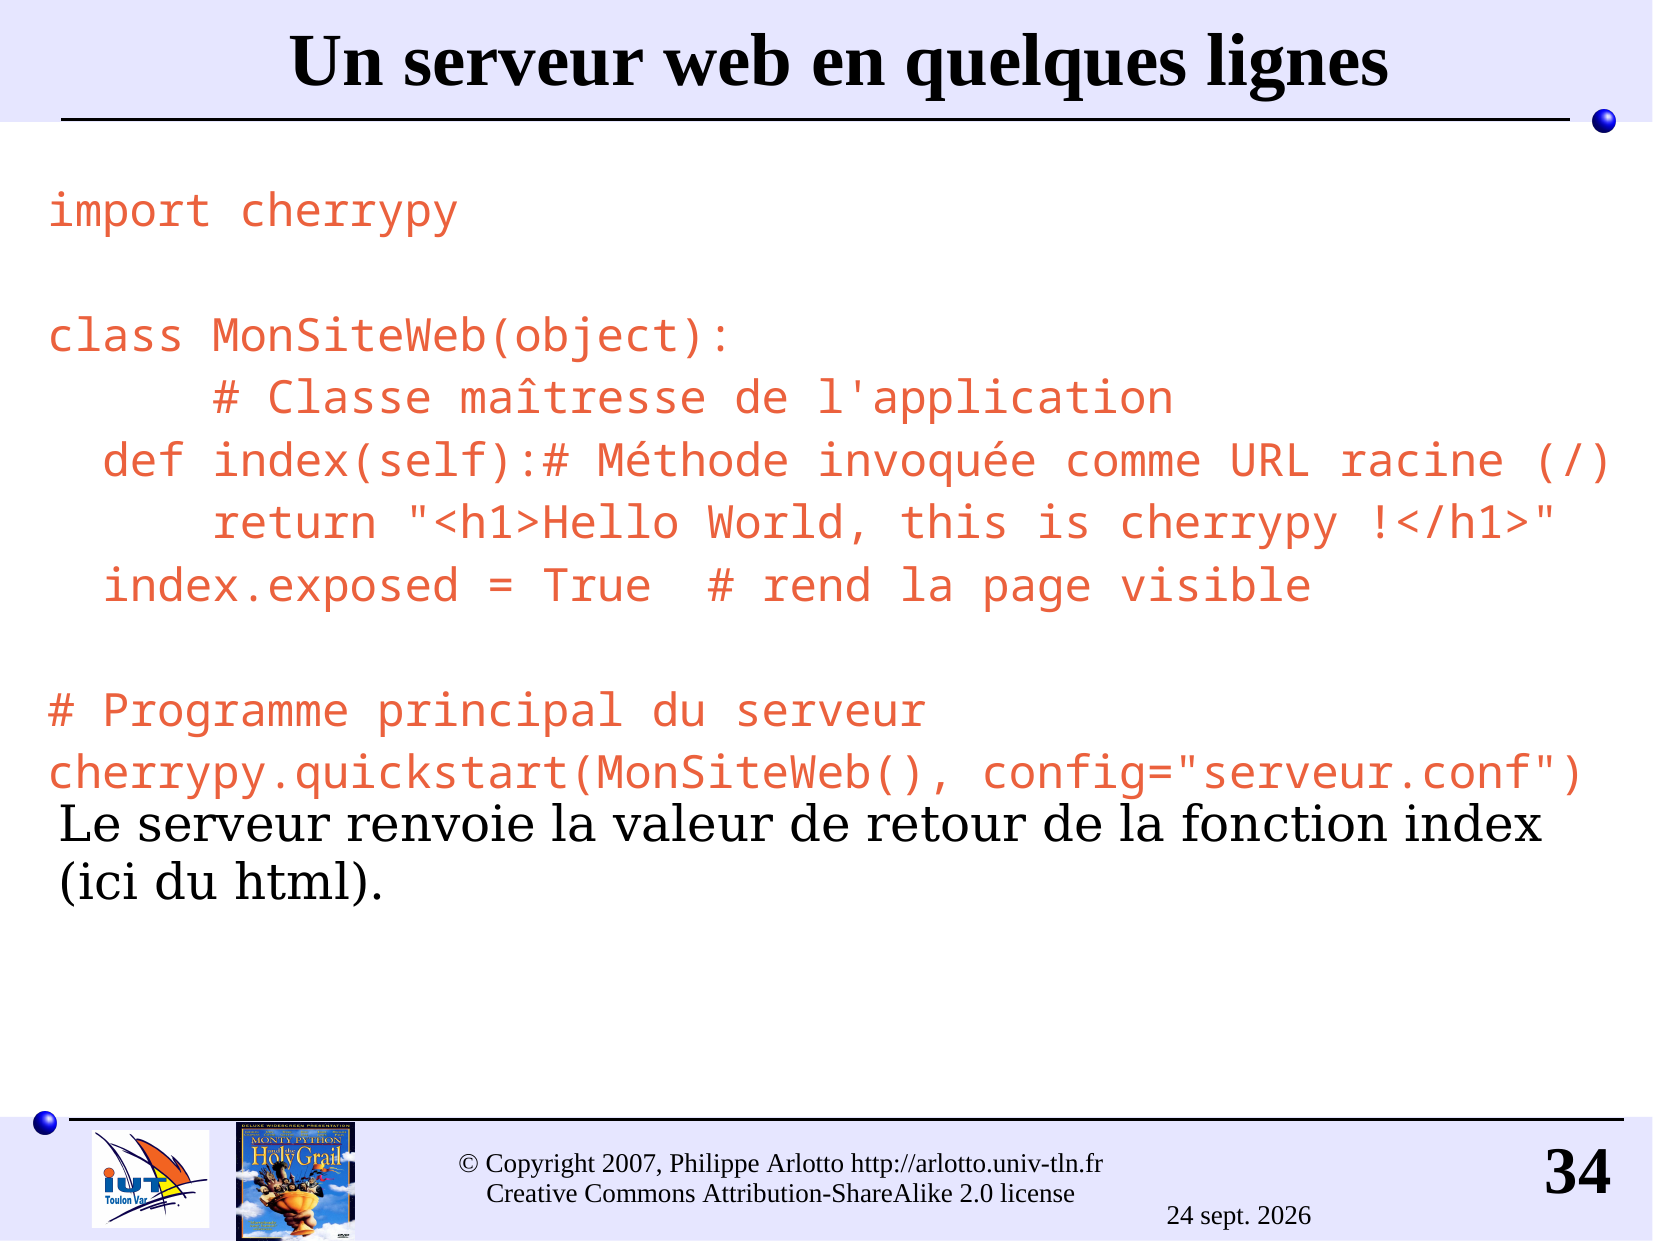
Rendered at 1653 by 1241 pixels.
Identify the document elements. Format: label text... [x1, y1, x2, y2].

picture [236, 1122, 355, 1241]
text_box import cherrypy class MonSiteWeb(object): # Classe maîtresse de l'application def index(self):# Méthode invoquée comme URL racine (/) return "<h1>Hello World, this is cherrypy !</h1>" index.exposed = True # rend la page visible # Programme principal du serveur cherrypy.quickstart(MonSiteWeb(), config="serveur.conf") [47, 177, 1642, 764]
title Un serveur web en quelques lignes [95, 11, 1585, 110]
text_box Le serveur renvoie la valeur de retour de la fonction index (ici du html). [59, 794, 1544, 912]
